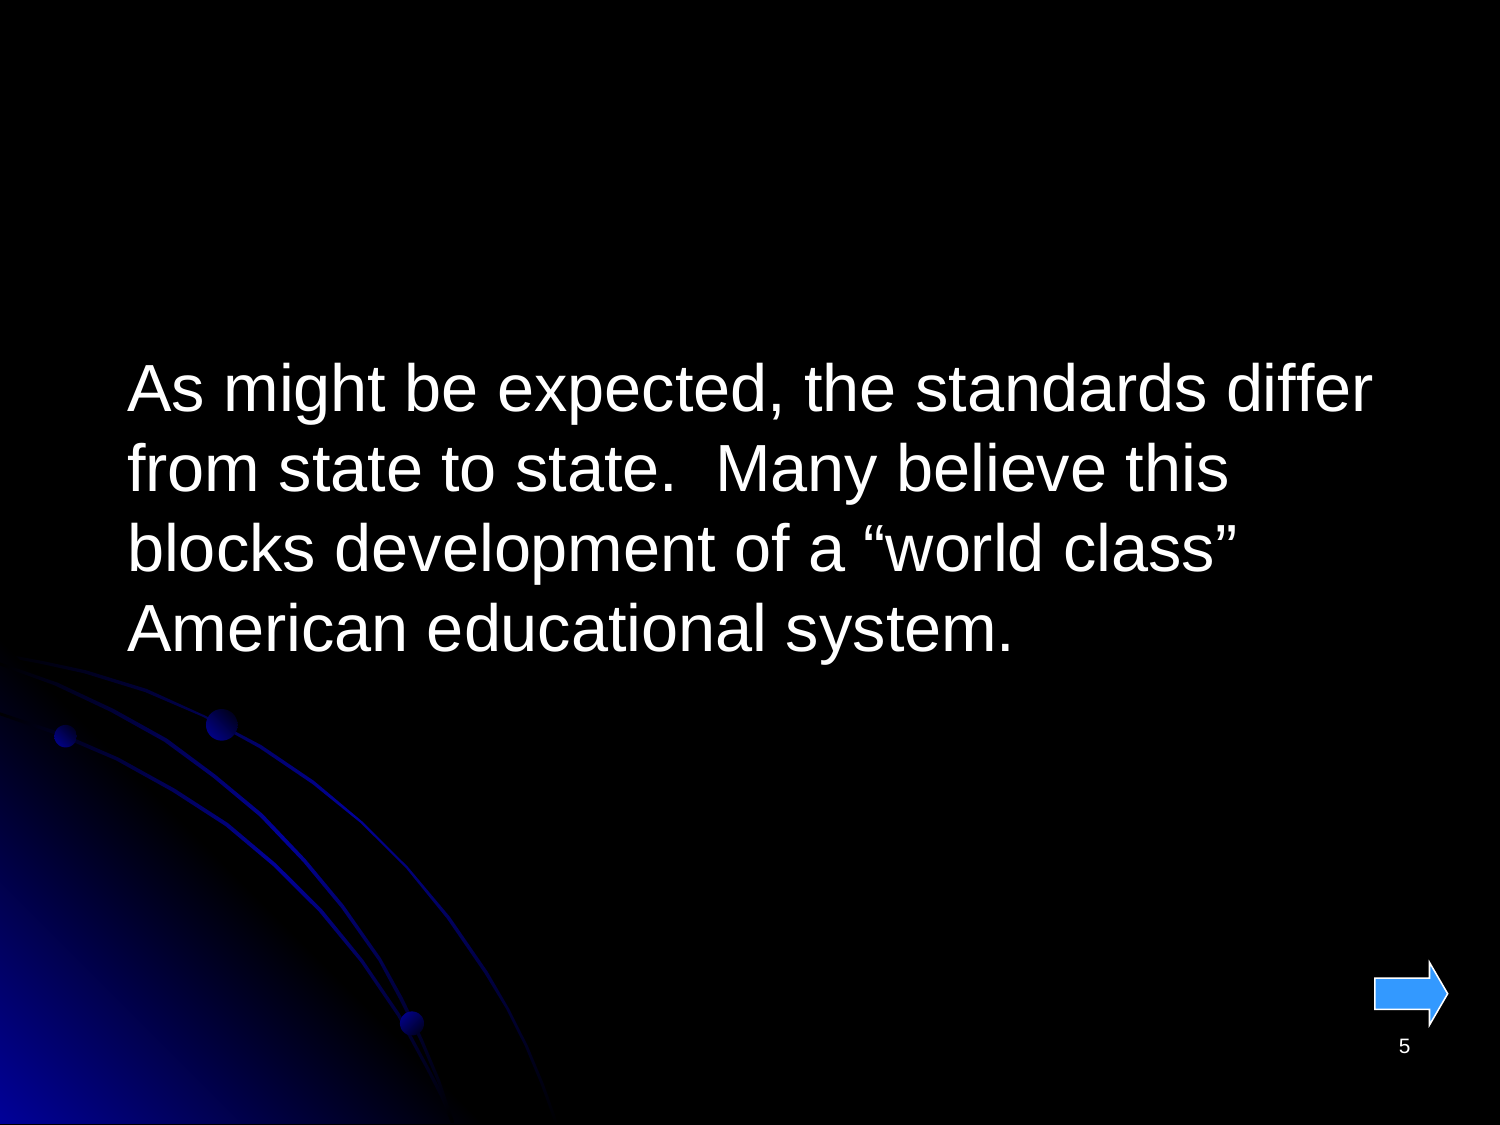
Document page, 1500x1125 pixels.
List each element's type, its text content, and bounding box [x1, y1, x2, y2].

text_box [1374, 962, 1448, 1026]
text_box As might be expected, the standards differ from state to state. Many believe this blocks development of a “world class” American educational system. [112, 337, 1426, 673]
